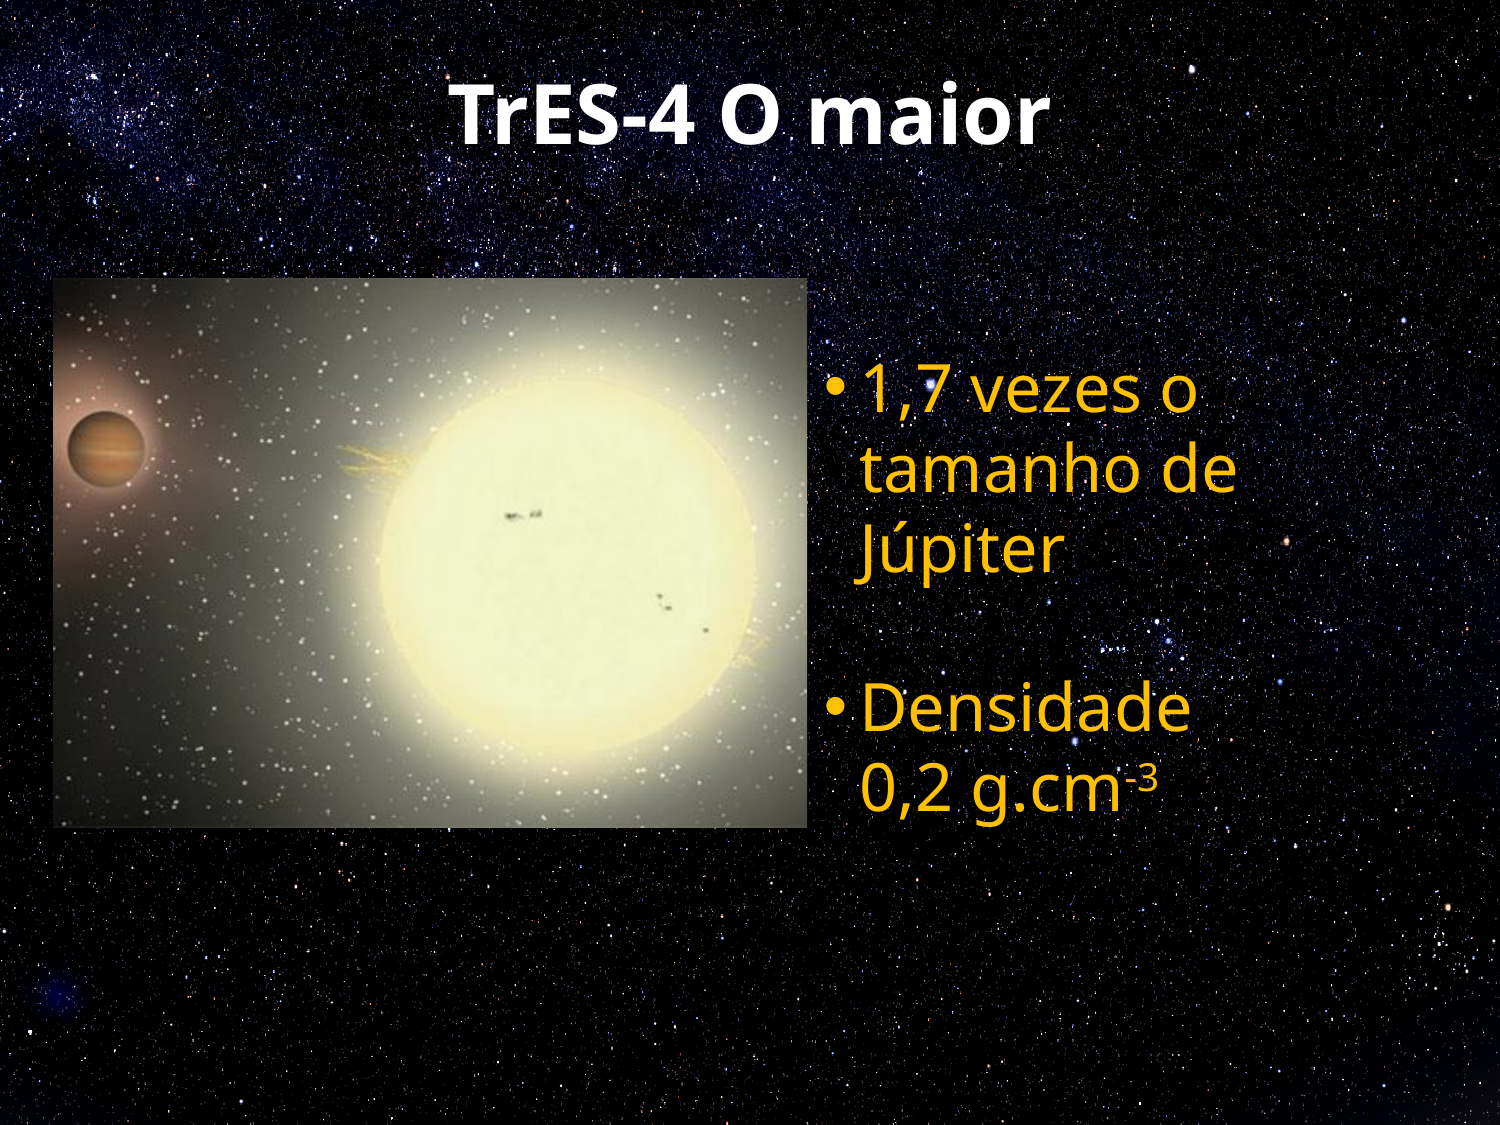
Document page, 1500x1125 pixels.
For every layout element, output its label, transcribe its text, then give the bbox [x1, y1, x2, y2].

text_box 1,7 vezes o tamanho de Júpiter Densidade 0,2 g.cm-3 [809, 338, 1447, 833]
picture [0, 0, 1500, 1125]
title TrES-4 O maior [112, 60, 1388, 161]
text_box Cauda de poeira [820, 833, 1086, 867]
